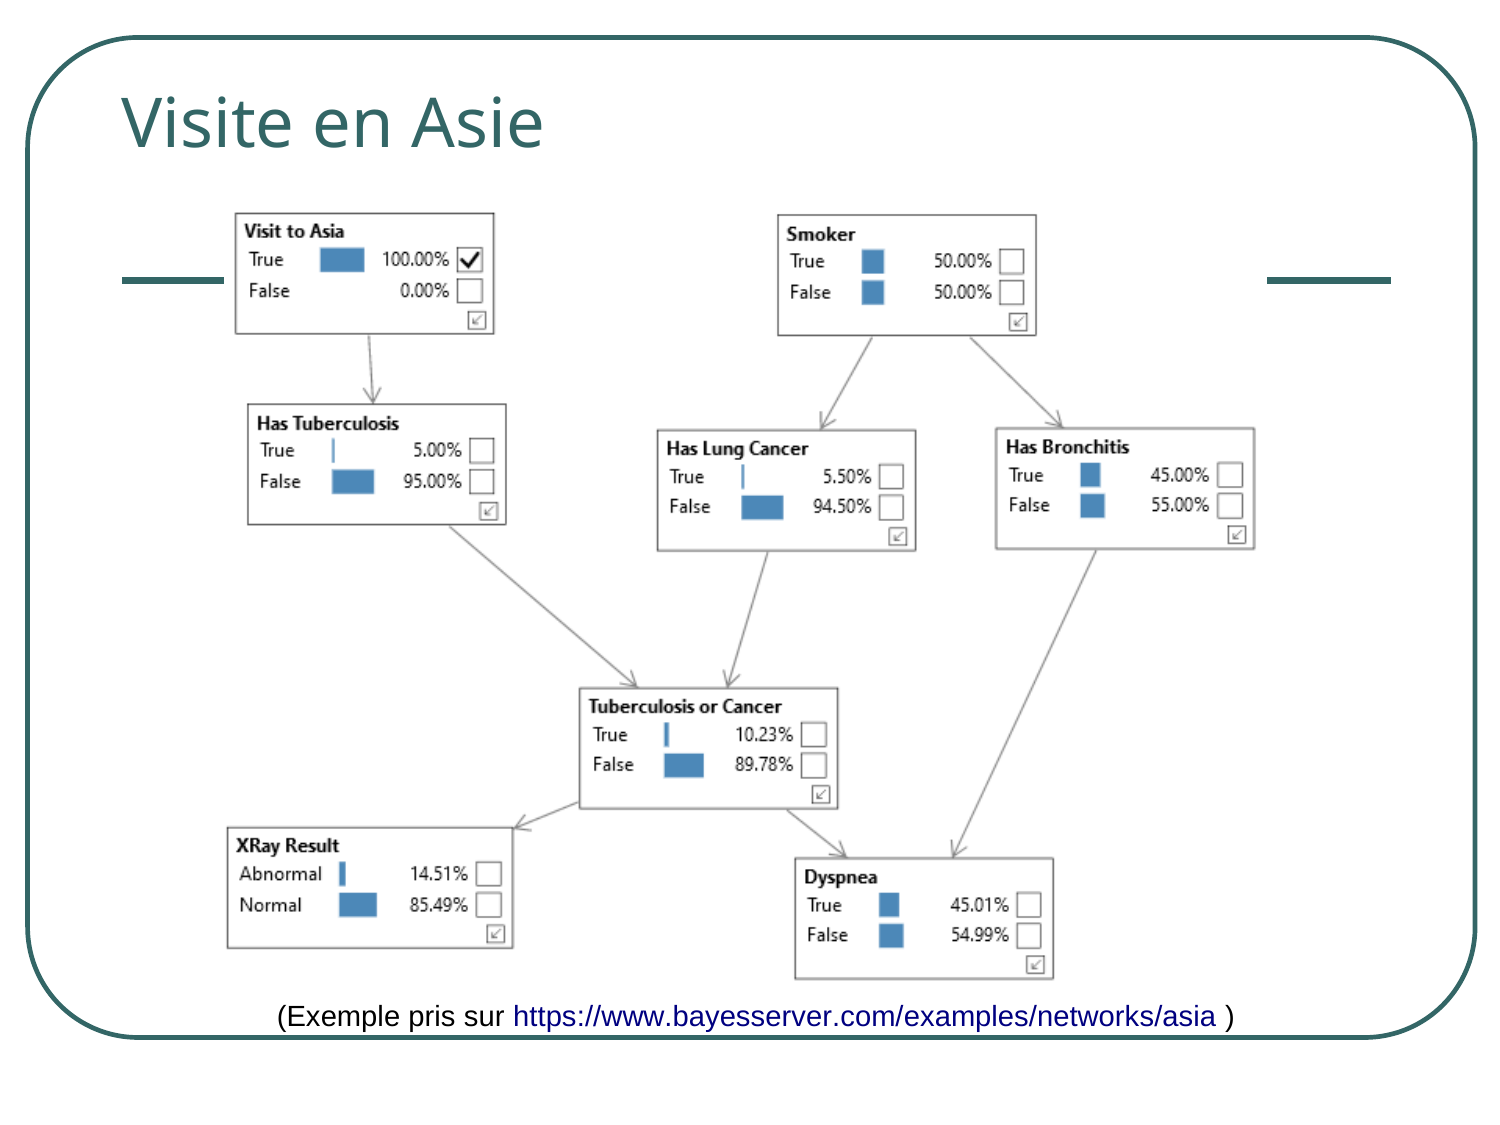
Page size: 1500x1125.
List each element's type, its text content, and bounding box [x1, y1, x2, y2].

text_box (Exemple pris sur https://www.bayesserver.com/examples/networks/asia ) [141, 989, 1371, 1040]
picture [224, 202, 1267, 990]
title Visite en Asie [106, 70, 1369, 169]
